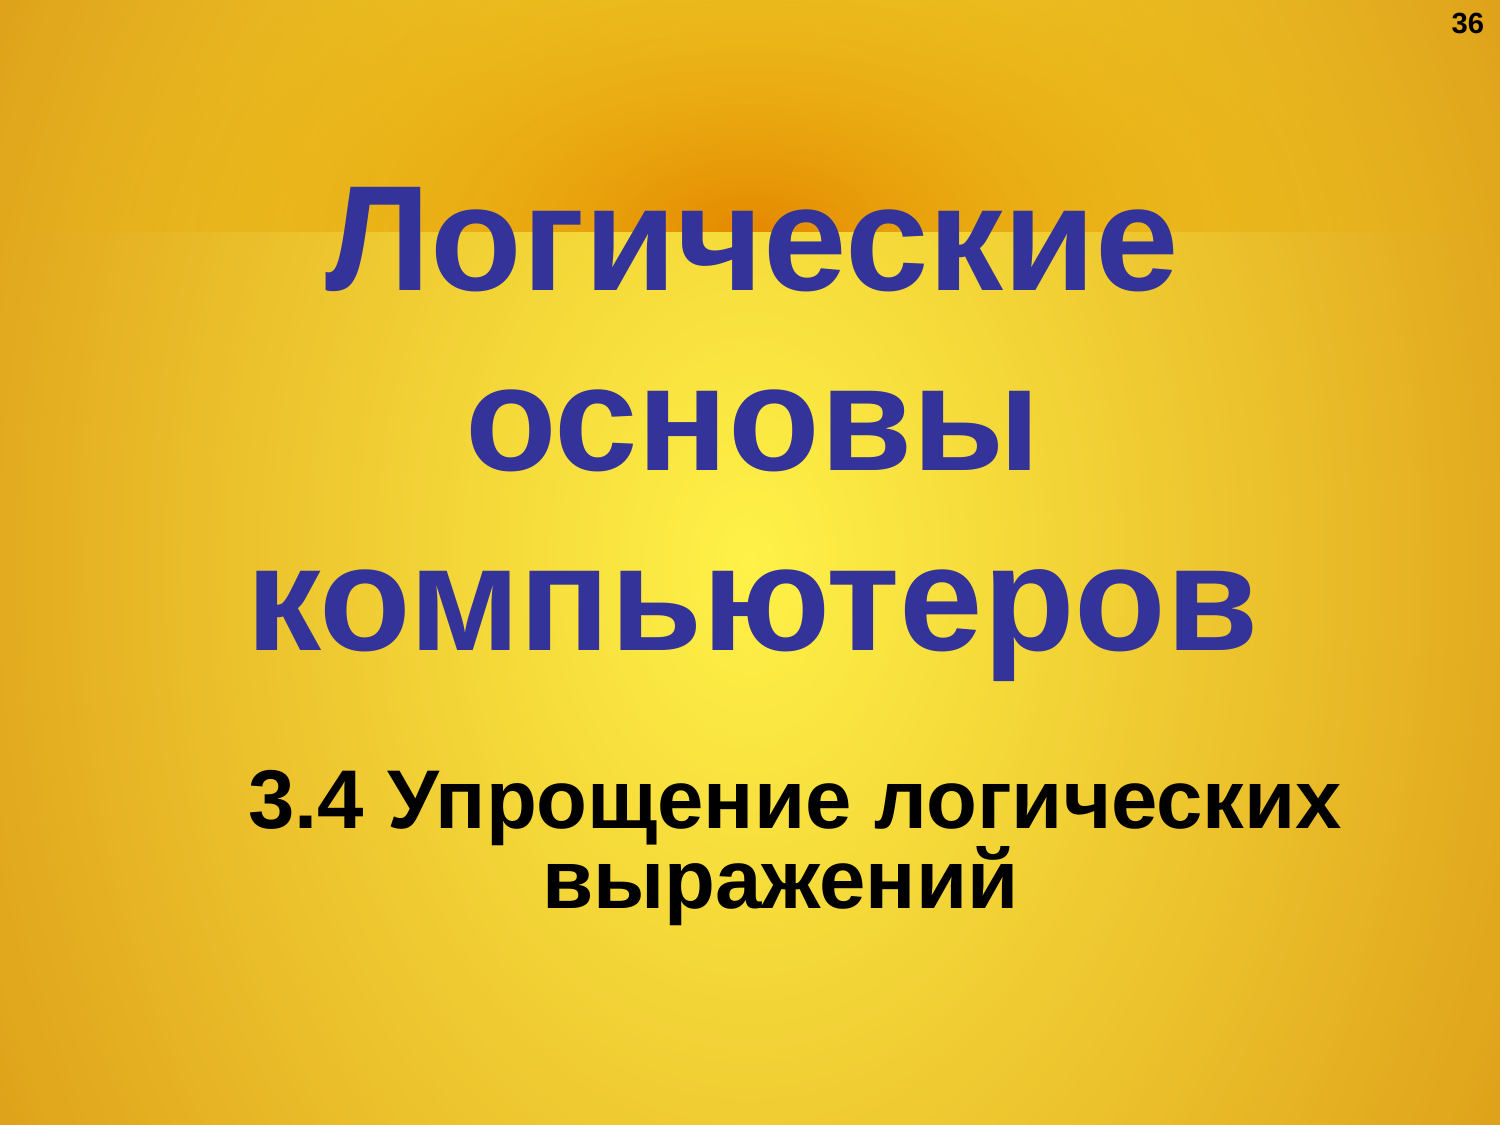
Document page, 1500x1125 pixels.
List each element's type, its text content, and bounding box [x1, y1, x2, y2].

text_box <номер> [1148, 0, 1499, 75]
subtitle 3.4 Упрощение логических выражений [94, 756, 1468, 986]
title Логические основы компьютеров [37, 286, 1469, 534]
